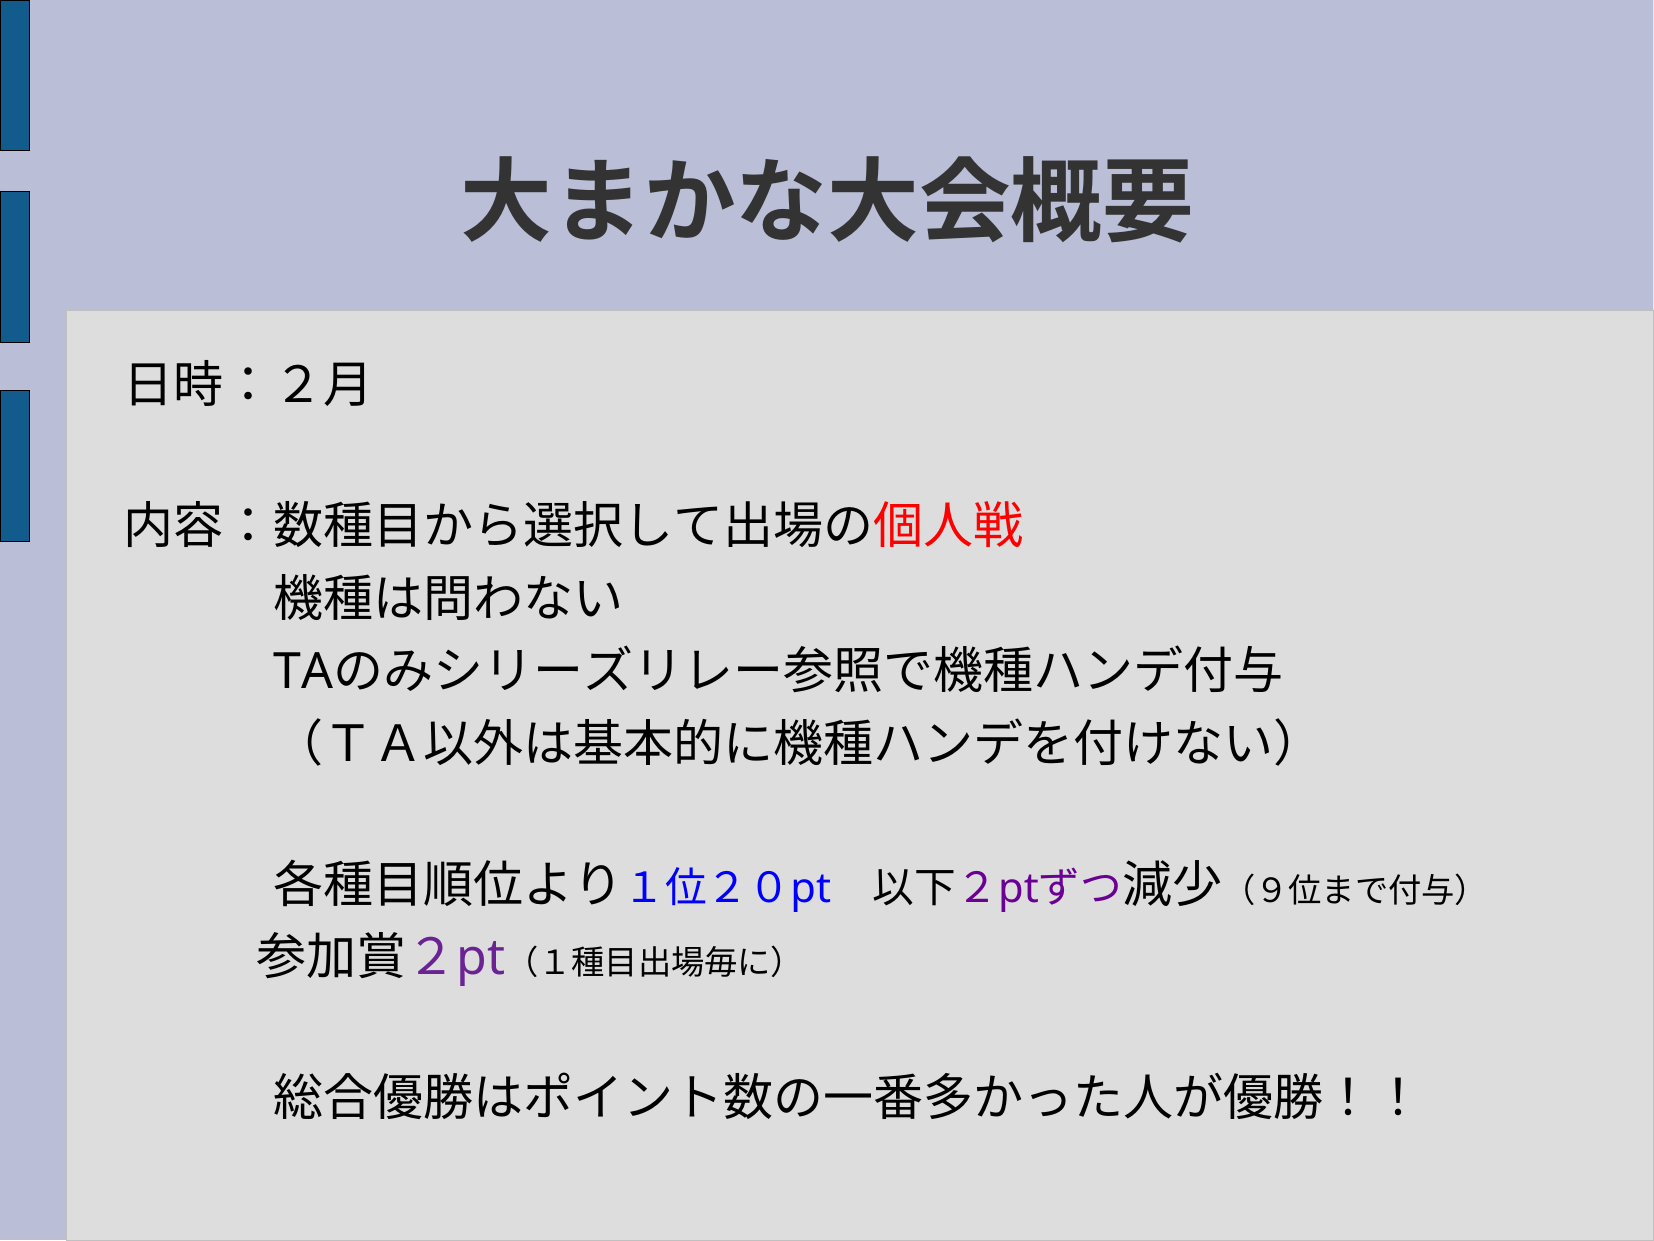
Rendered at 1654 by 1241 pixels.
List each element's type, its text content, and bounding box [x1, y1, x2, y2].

title 大まかな大会概要 [121, 91, 1534, 299]
subtitle 日時：２月 内容：数種目から選択して出場の個人戦 機種は問わない TAのみシリーズリレー参照で機種ハンデ付与 （ＴＡ以外は基本的に機種ハンデを付けない） 各種目順位より１位２０pt 以下２ptずつ減少（９位まで付与） 参加賞２pt（１種目出場毎に） 総合優勝はポイント数の一番多かった人が優勝！！ [123, 324, 1536, 1150]
